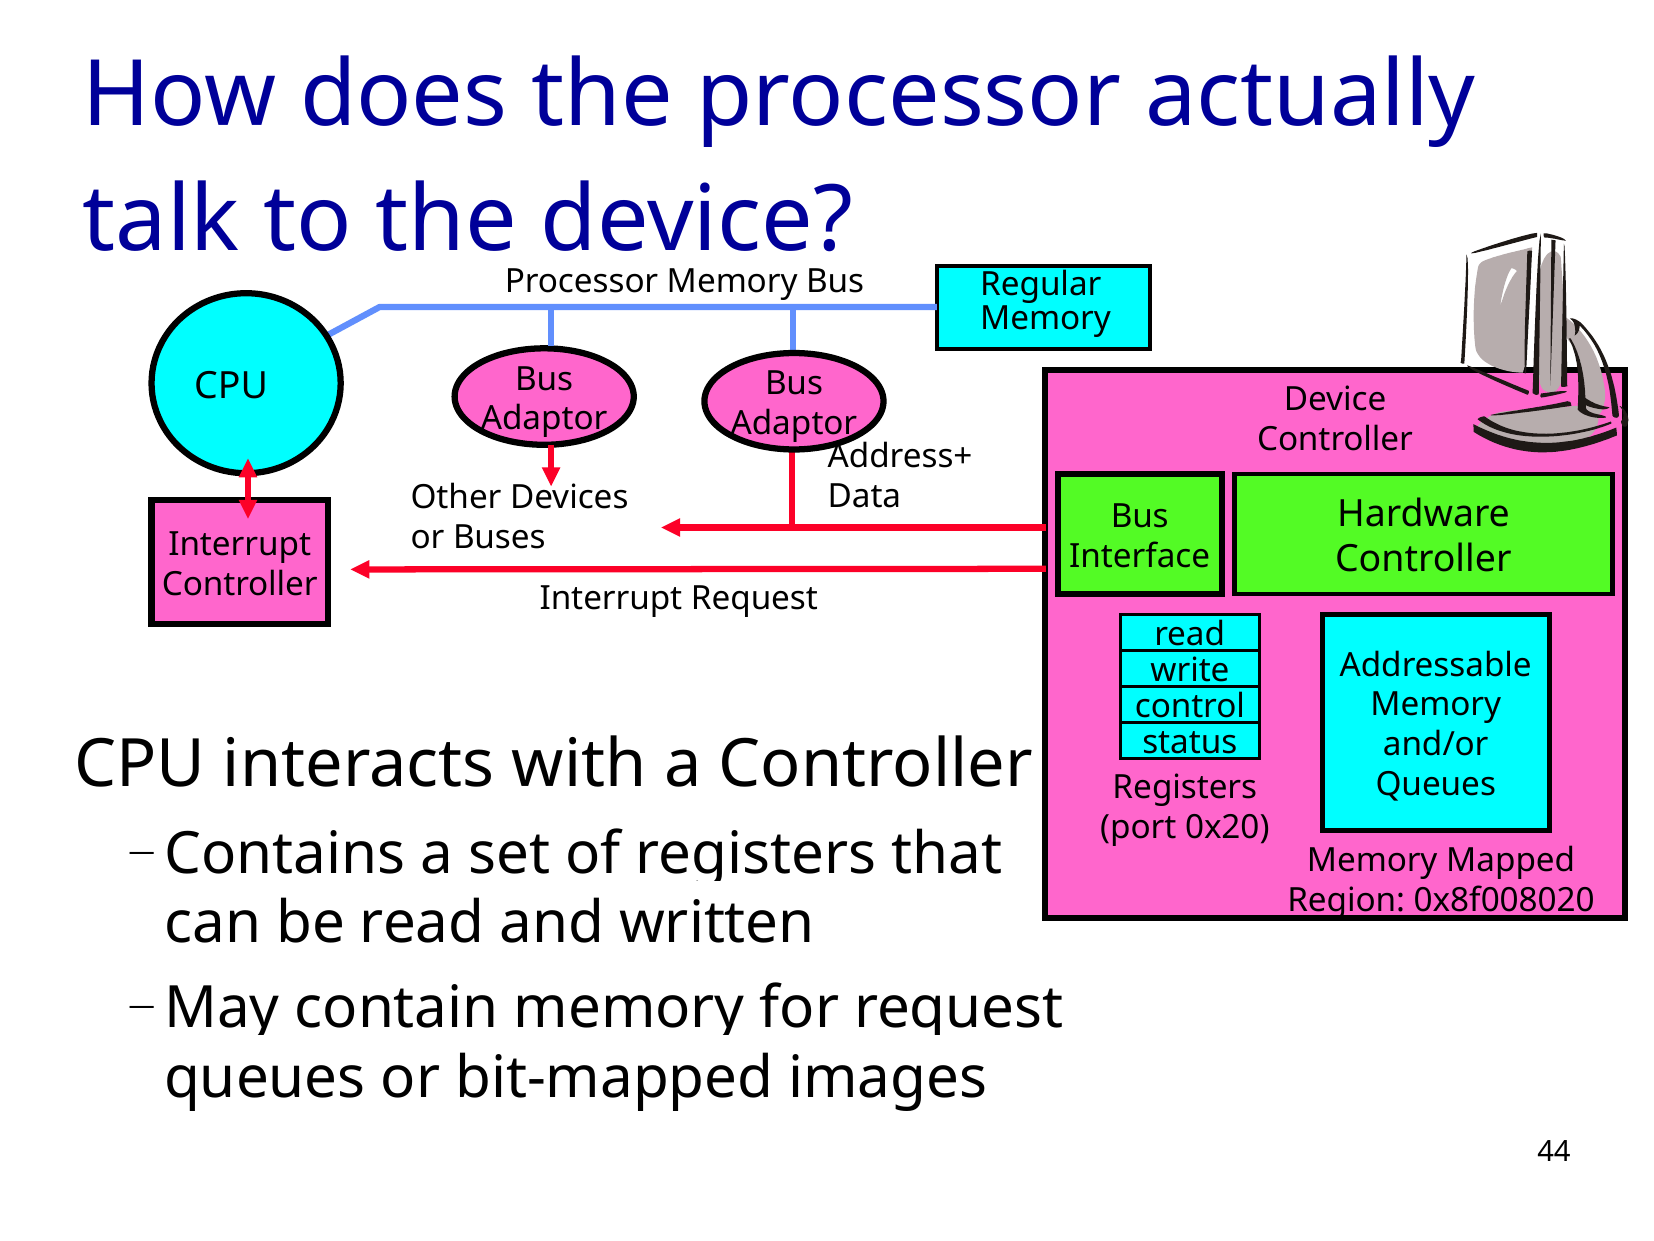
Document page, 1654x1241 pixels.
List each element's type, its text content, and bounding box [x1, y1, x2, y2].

text_box CPU [151, 293, 341, 474]
text_box Device Controller [1045, 370, 1626, 830]
text_box Processor Memory Bus [490, 251, 880, 307]
text_box Address+ Data [812, 426, 1063, 522]
text_box Regular Memory [965, 261, 1126, 344]
text_box read [1120, 614, 1260, 650]
text_box Interrupt Request [524, 568, 941, 624]
text_box [936, 265, 1150, 349]
text_box control [1120, 686, 1260, 720]
title How does the processor actually talk to the device? [82, 49, 1571, 257]
text_box Bus Interface [1057, 473, 1222, 594]
text_box write [1120, 650, 1260, 686]
text_box Bus Adaptor [454, 348, 634, 445]
text_box Hardware Controller [1234, 473, 1613, 594]
picture [1460, 232, 1629, 453]
list CPU interacts with a Controller Contains a set of registers that can be read and written May contain memory for request queues or bit-mapped images [38, 720, 1550, 1156]
text_box Interrupt Controller [151, 499, 328, 624]
text_box Bus Adaptor [704, 353, 884, 450]
text_box Addressable Memory and/or Queues [1322, 614, 1550, 720]
text_box Other Devices or Buses [395, 468, 719, 563]
text_box Memory Mapped Region: 0x8f008020 [1550, 830, 1648, 925]
